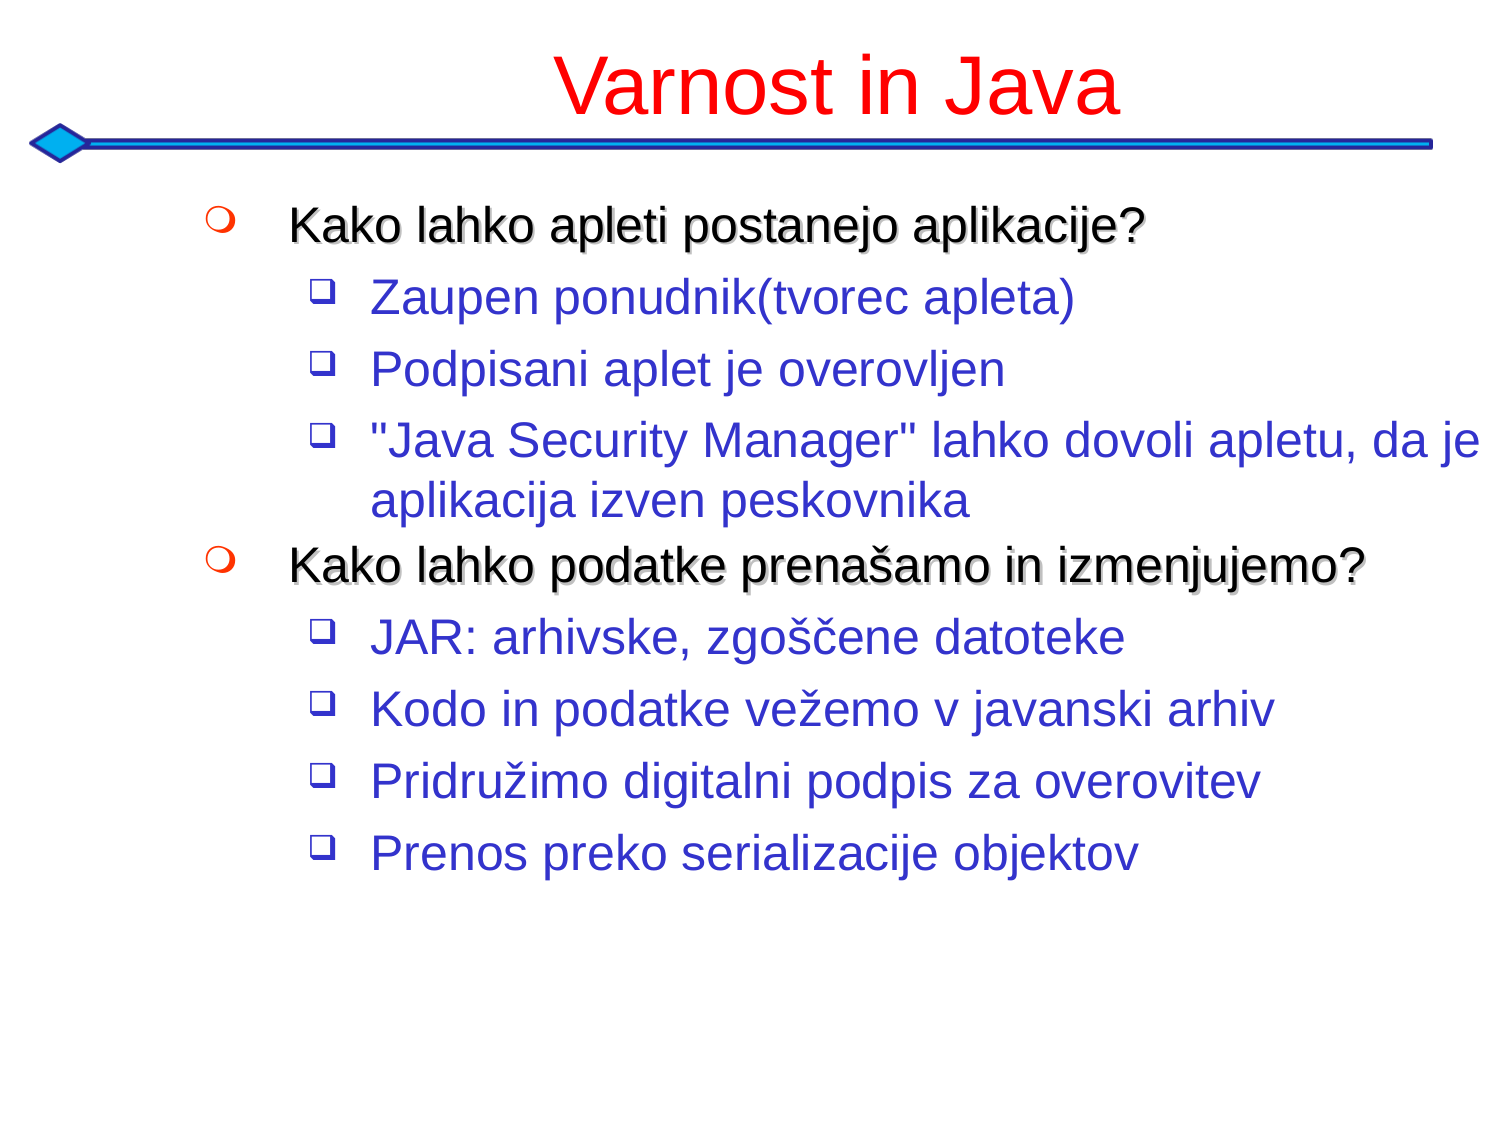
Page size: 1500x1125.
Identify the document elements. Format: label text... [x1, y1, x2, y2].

title Varnost in Java [174, 0, 1500, 183]
picture [28, 122, 174, 164]
list Kako lahko apleti postanejo aplikacije? Zaupen ponudnik(tvorec apleta) Podpisani aplet je overovljen "Java Security Manager" lahko dovoli apletu, da je aplikacija izven peskovnika Kako lahko podatke prenašamo in izmenjujemo? JAR: arhivske, zgoščene datoteke Kodo in podatke vežemo v javanski arhiv Pridružimo digitalni podpis za overovitev Prenos preko serializacije objektov [187, 187, 1500, 1061]
